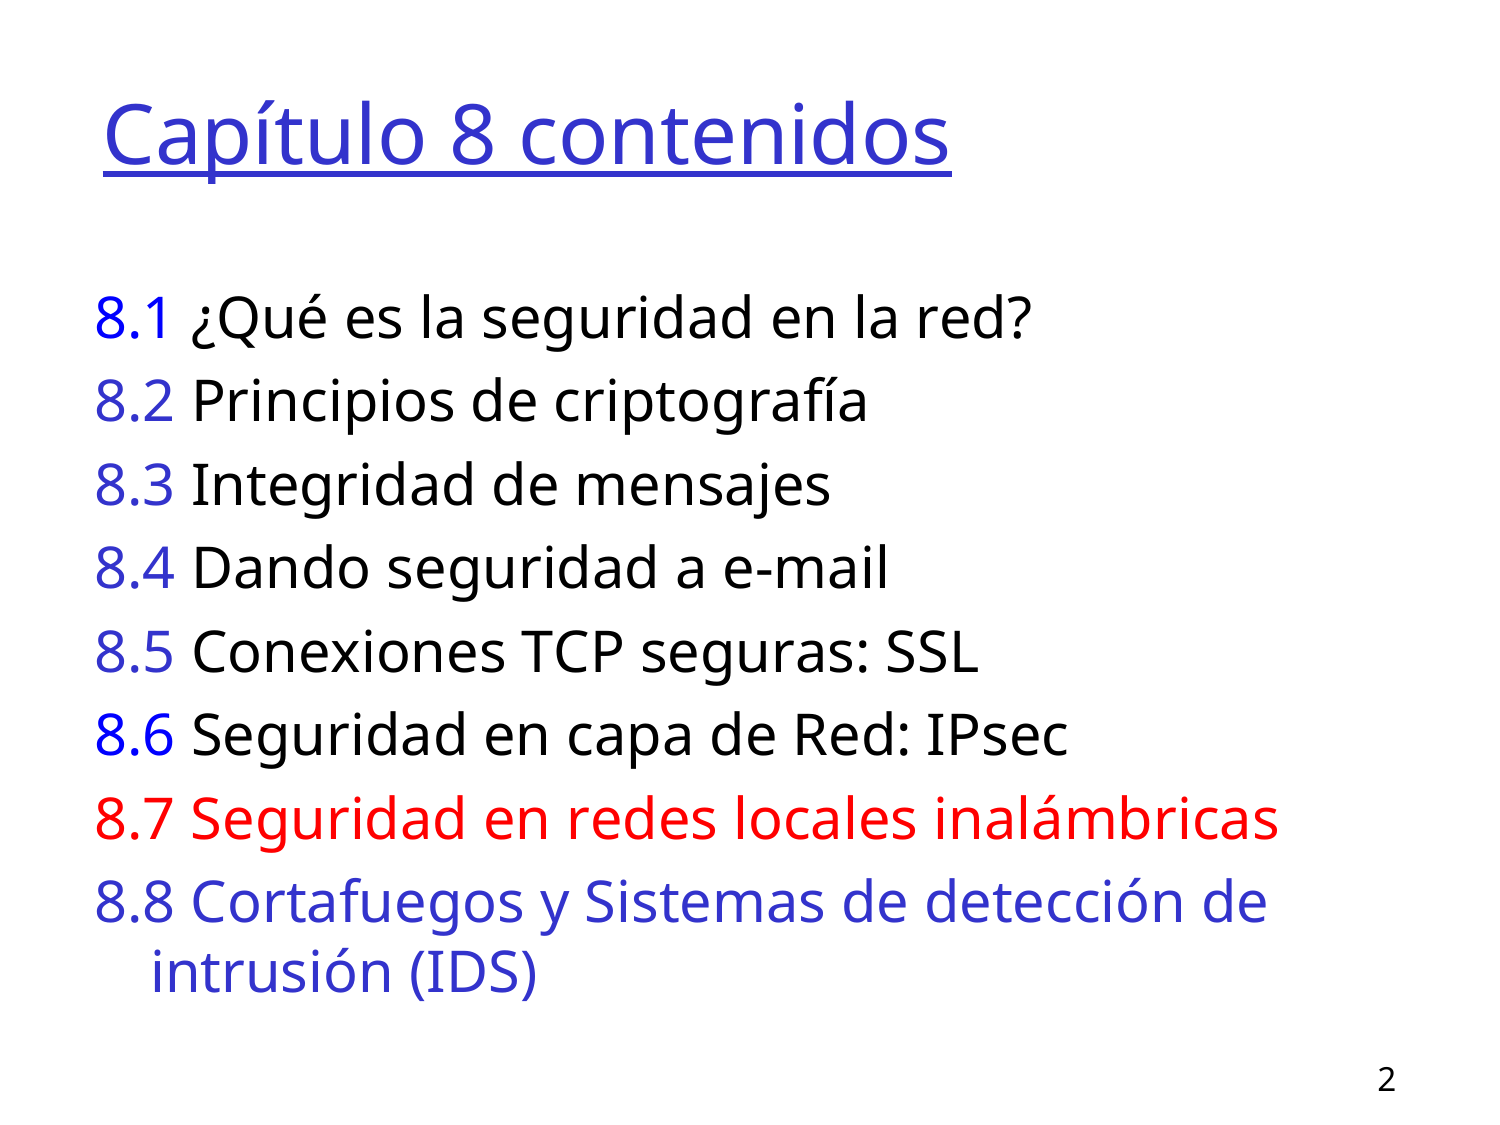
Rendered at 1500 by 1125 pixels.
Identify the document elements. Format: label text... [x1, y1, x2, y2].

title Capítulo 8 contenidos [87, 23, 1363, 239]
list 8.1 ¿Qué es la seguridad en la red? 8.2 Principios de criptografía 8.3 Integridad de mensajes 8.4 Dando seguridad a e-mail 8.5 Conexiones TCP seguras: SSL 8.6 Seguridad en capa de Red: IPsec 8.7 Seguridad en redes locales inalámbricas 8.8 Cortafuegos y Sistemas de detección de intrusión (IDS) [79, 273, 1355, 1016]
